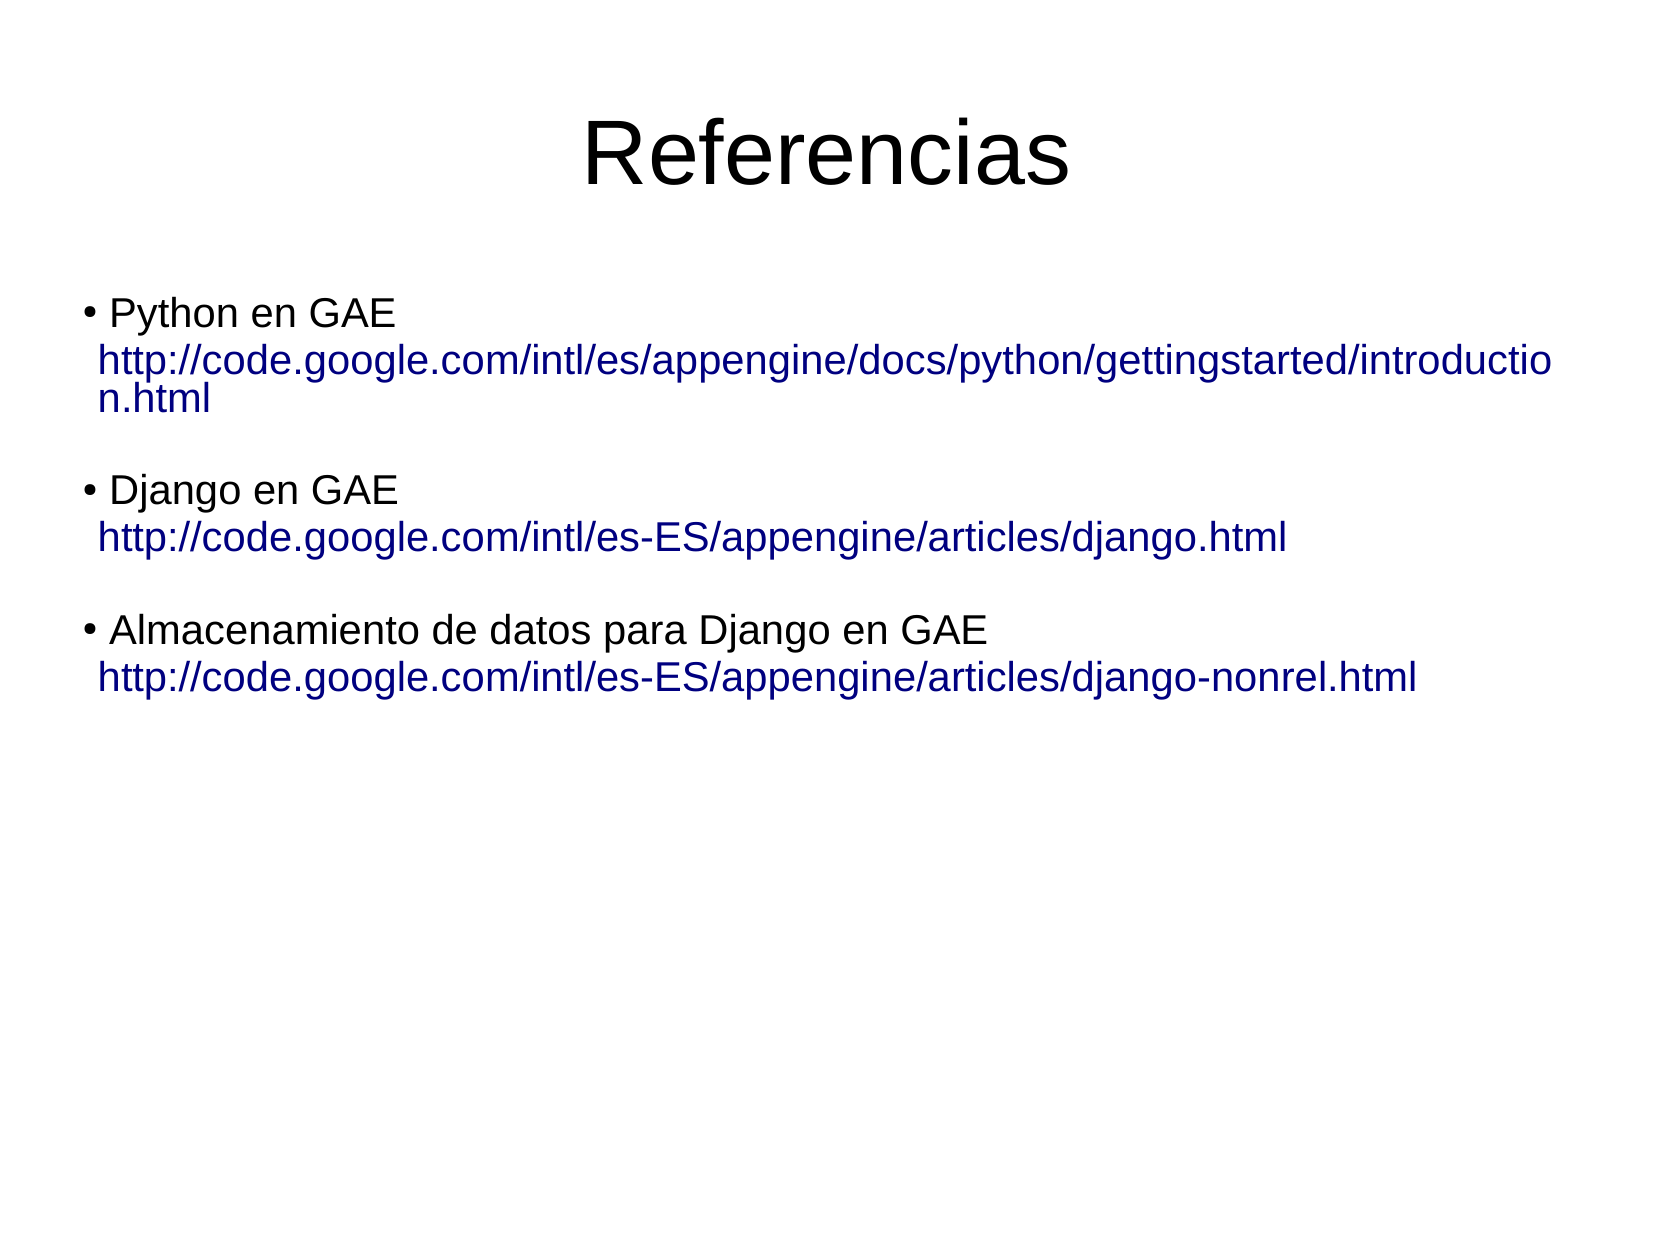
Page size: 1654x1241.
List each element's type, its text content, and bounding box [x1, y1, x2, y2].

subtitle Python en GAE http://code.google.com/intl/es/appengine/docs/python/gettingstarted/introduction.html Django en GAE http://code.google.com/intl/es-ES/appengine/articles/django.html Almacenamiento de datos para Django en GAE http://code.google.com/intl/es-ES/appengine/articles/django-nonrel.html [82, 290, 1571, 1109]
title Referencias [82, 49, 1571, 257]
